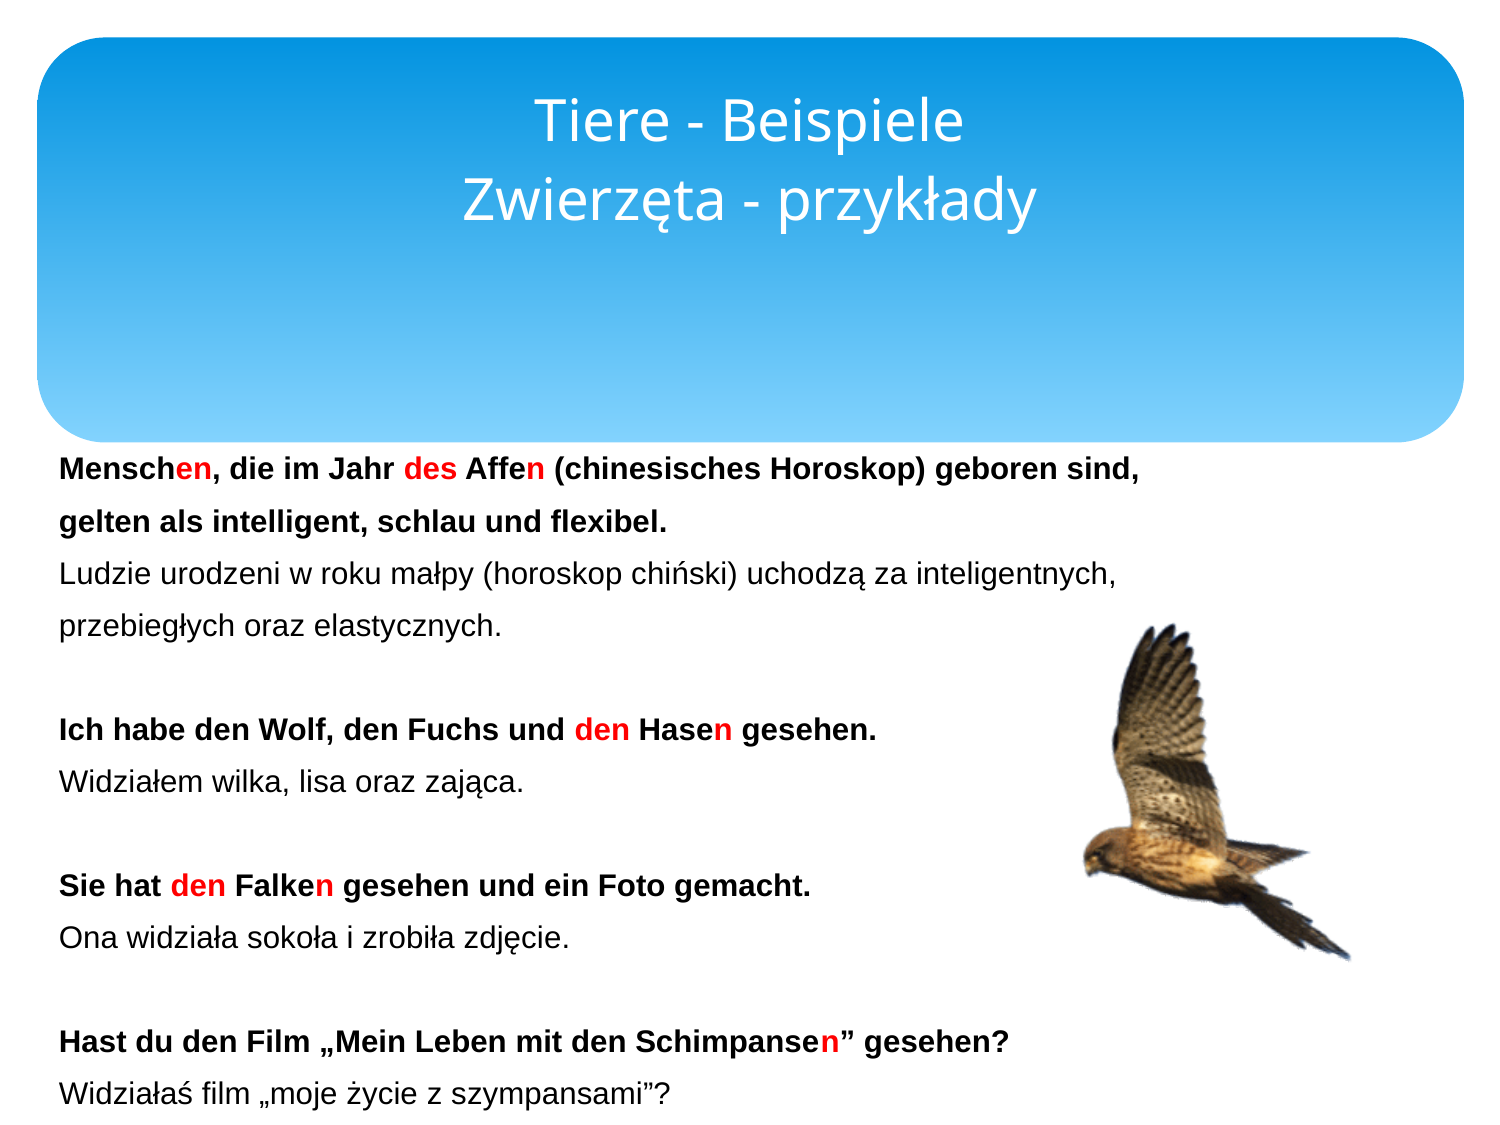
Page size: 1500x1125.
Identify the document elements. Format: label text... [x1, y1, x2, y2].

picture [1058, 616, 1388, 975]
subtitle Menschen, die im Jahr des Affen (chinesisches Horoskop) geboren sind, gelten als intelligent, schlau und flexibel. Ludzie urodzeni w roku małpy (horoskop chiński) uchodzą za inteligentnych, przebiegłych oraz elastycznych. Ich habe den Wolf, den Fuchs und den Hasen gesehen. Widziałem wilka, lisa oraz zająca. Sie hat den Falken gesehen und ein Foto gemacht. Ona widziała sokoła i zrobiła zdjęcie. Hast du den Film „Mein Leben mit den Schimpansen” gesehen? Widziałaś film „moje życie z szympansami”? [59, 438, 1418, 1125]
title Tiere - Beispiele Zwierzęta - przykłady [75, 62, 1425, 254]
